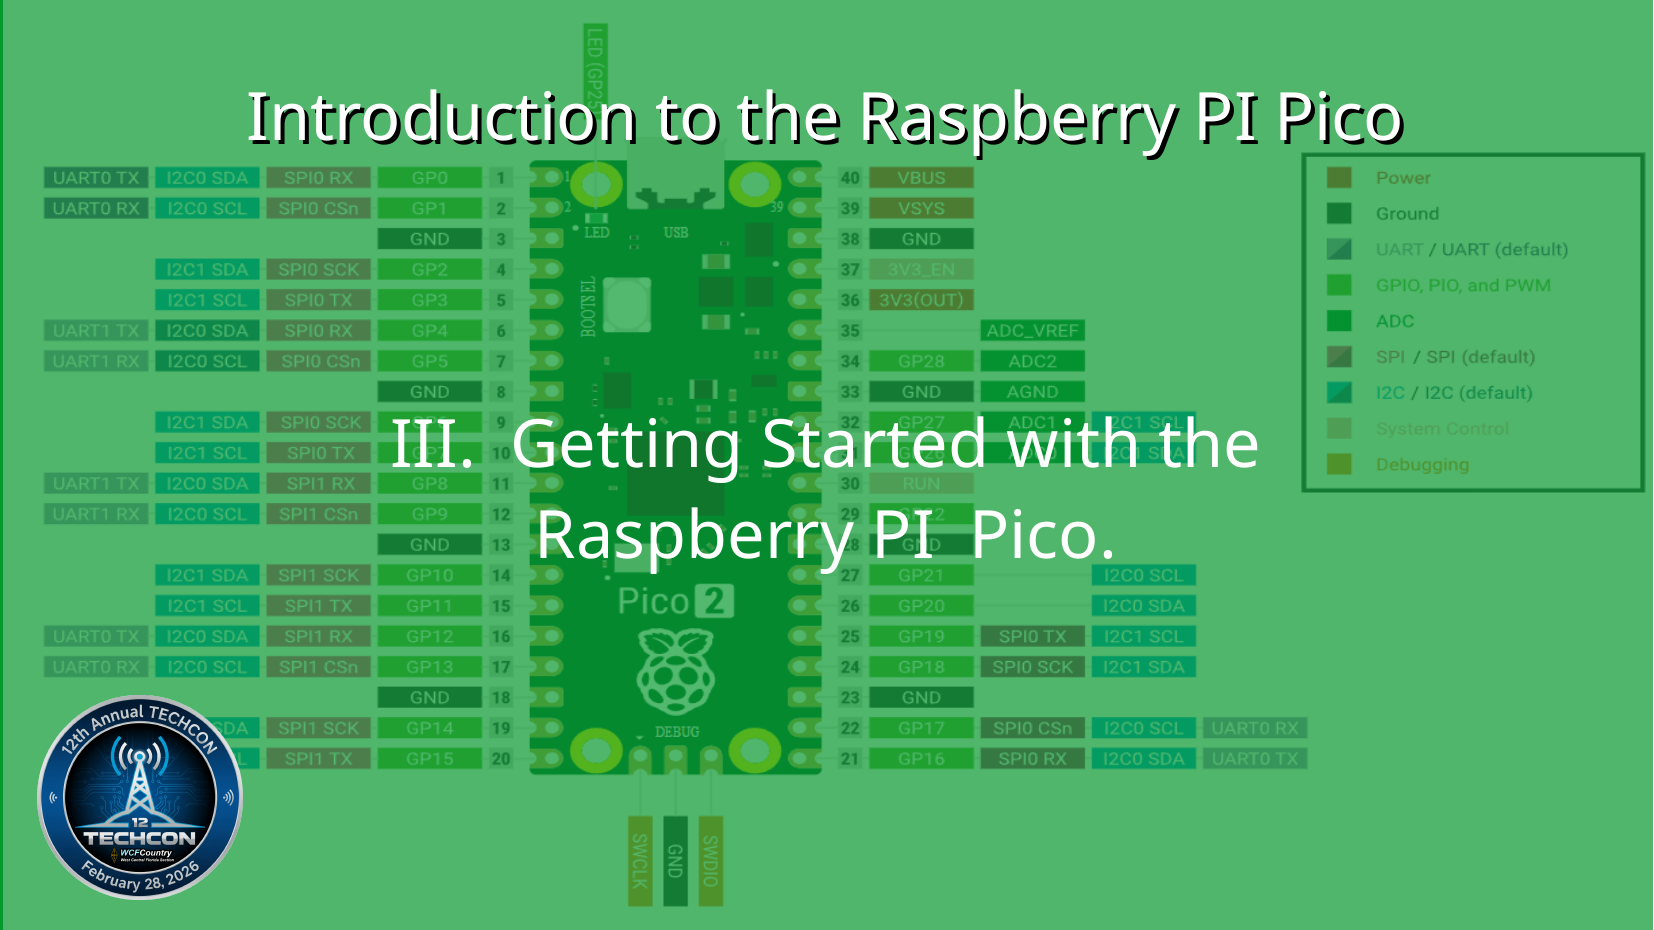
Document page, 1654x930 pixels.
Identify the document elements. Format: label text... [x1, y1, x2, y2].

title Introduction to the Raspberry PI Pico [82, 29, 1571, 200]
picture [37, 695, 243, 900]
list III. Getting Started with the Raspberry PI Pico. [82, 217, 1571, 757]
